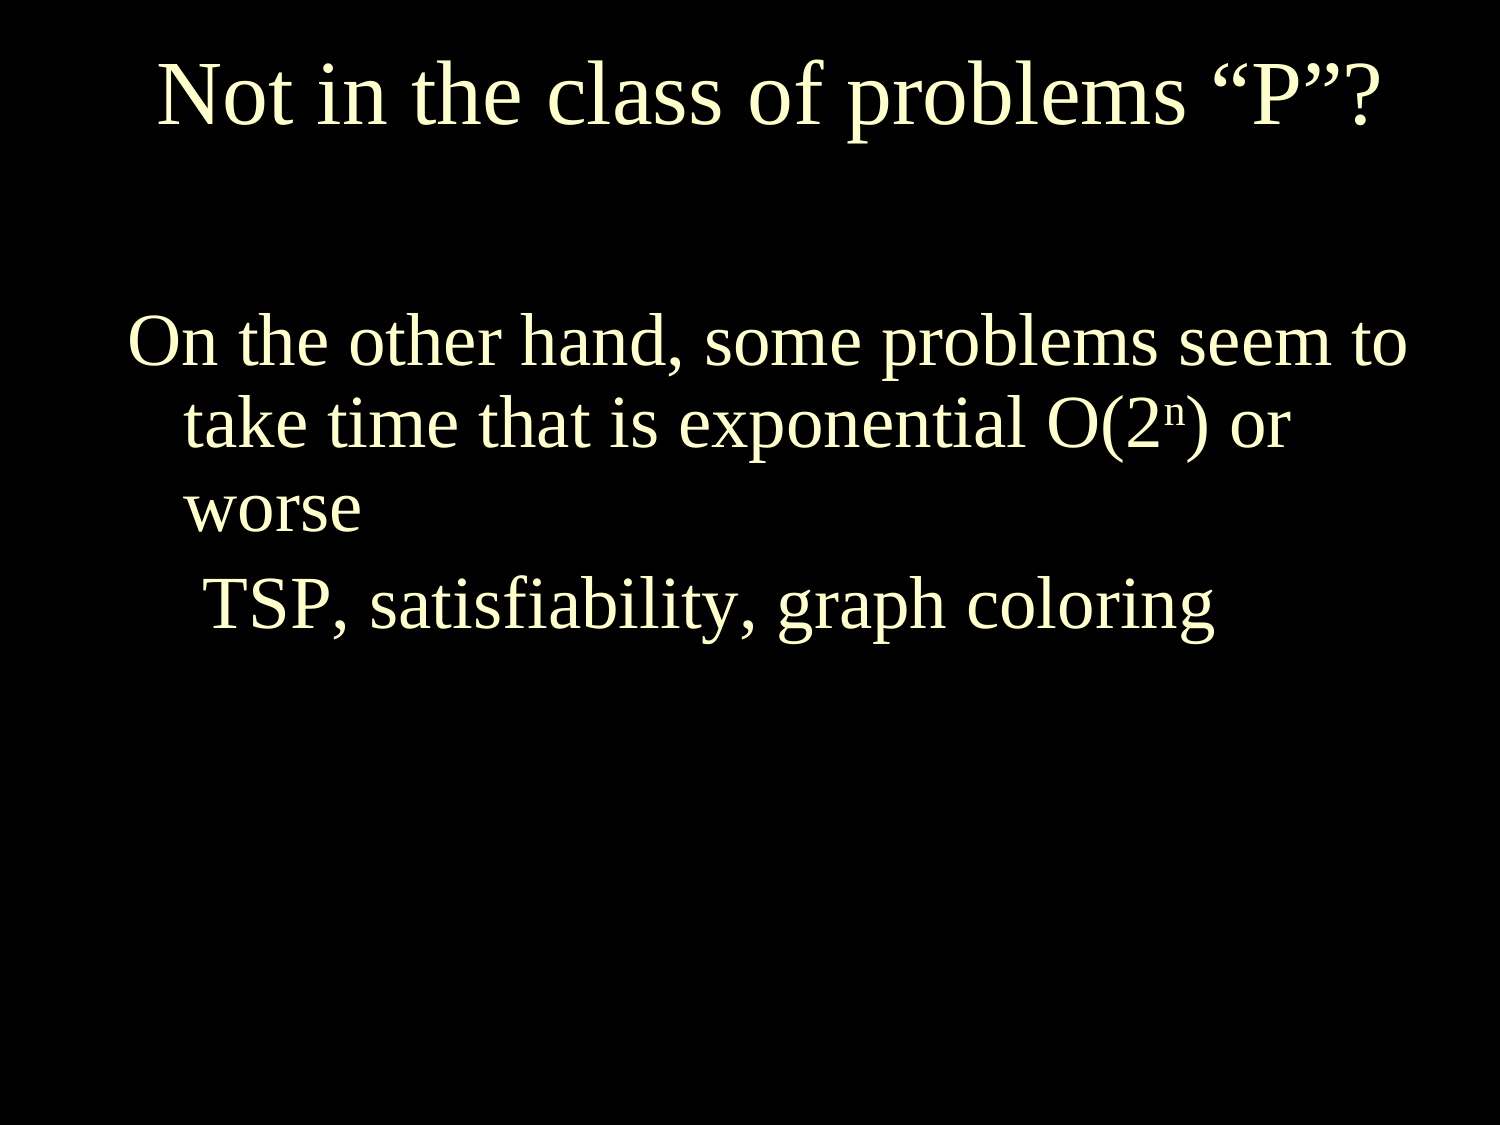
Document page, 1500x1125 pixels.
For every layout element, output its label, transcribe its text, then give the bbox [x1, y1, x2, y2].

title Not in the class of problems “P”? [42, 24, 1500, 163]
list On the other hand, some problems seem to take time that is exponential O(2n) or worse TSP, satisfiability, graph coloring [112, 200, 1482, 1051]
